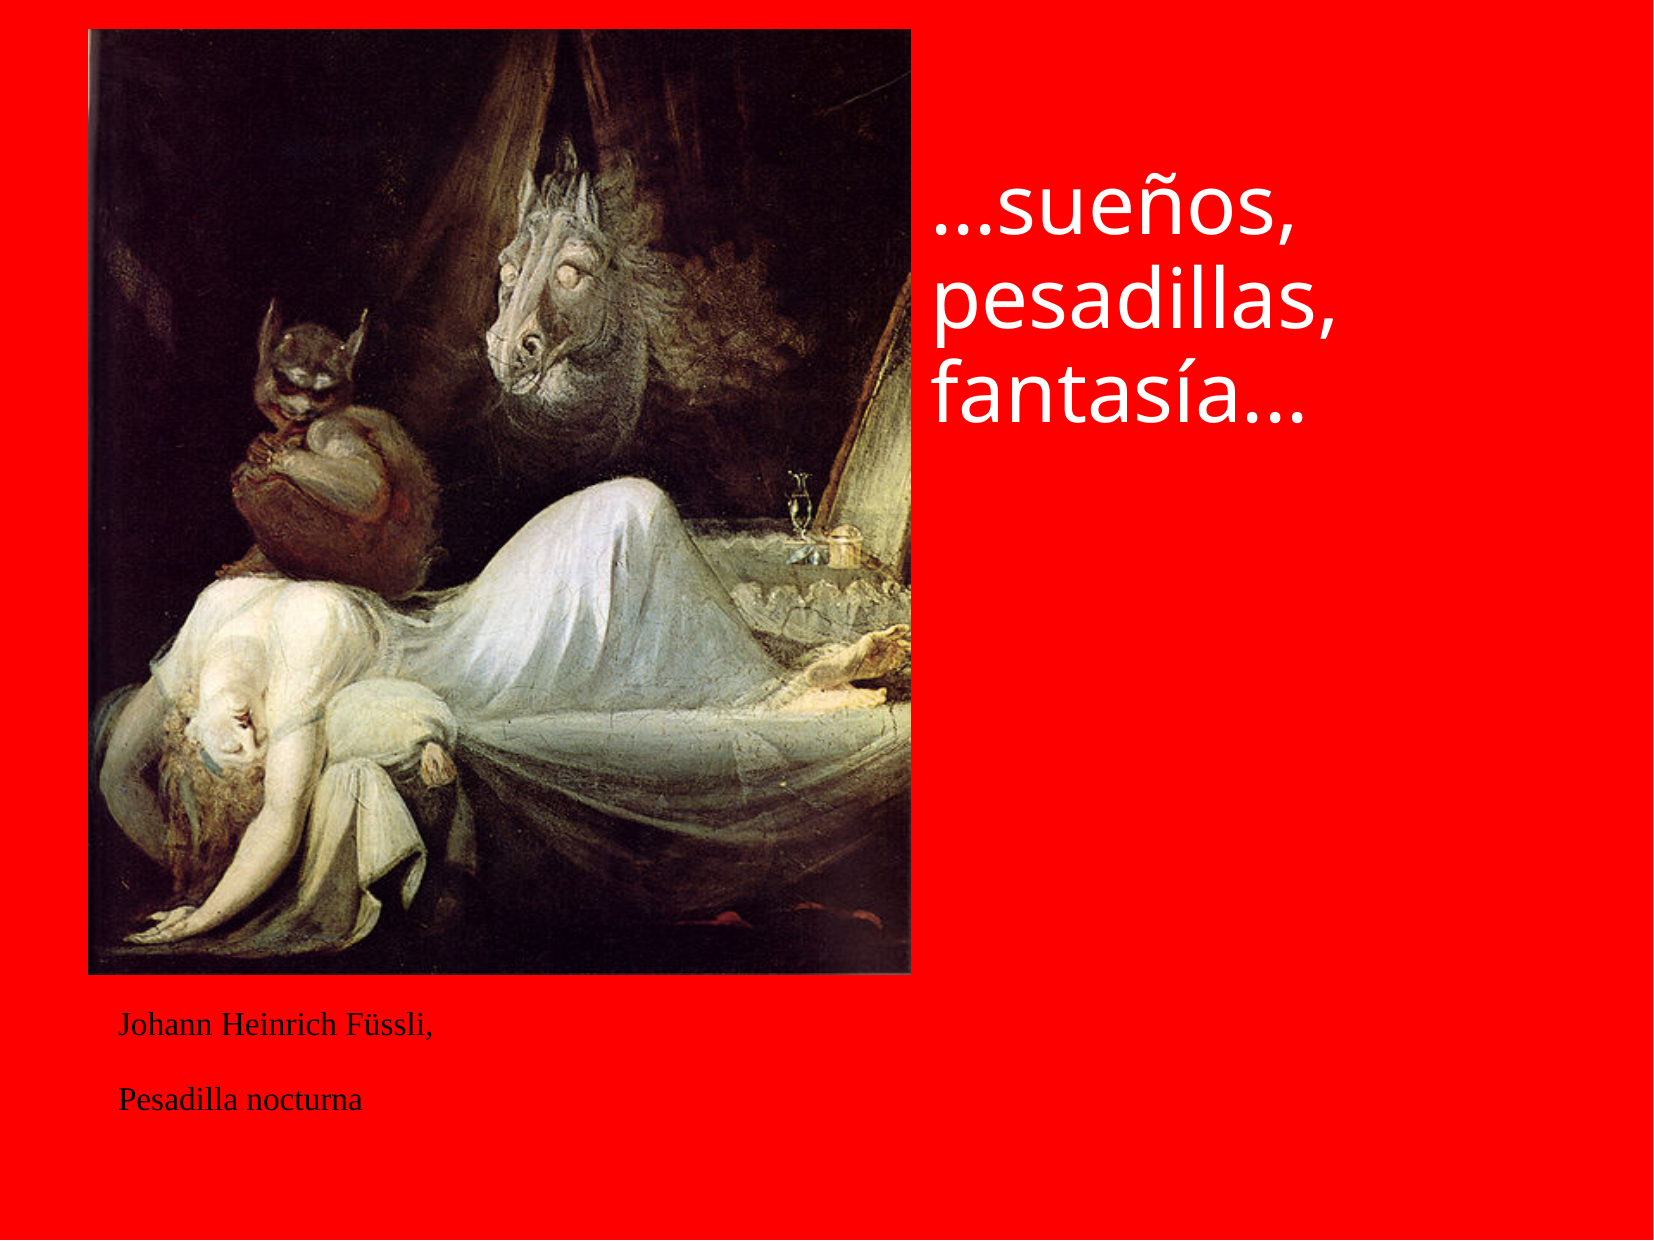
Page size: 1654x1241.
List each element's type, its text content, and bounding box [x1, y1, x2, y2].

picture [88, 29, 911, 975]
text_box Johann Heinrich Füssli, Pesadilla nocturna [118, 1003, 916, 1098]
text_box ...sueños, pesadillas, fantasía... [915, 147, 1565, 446]
